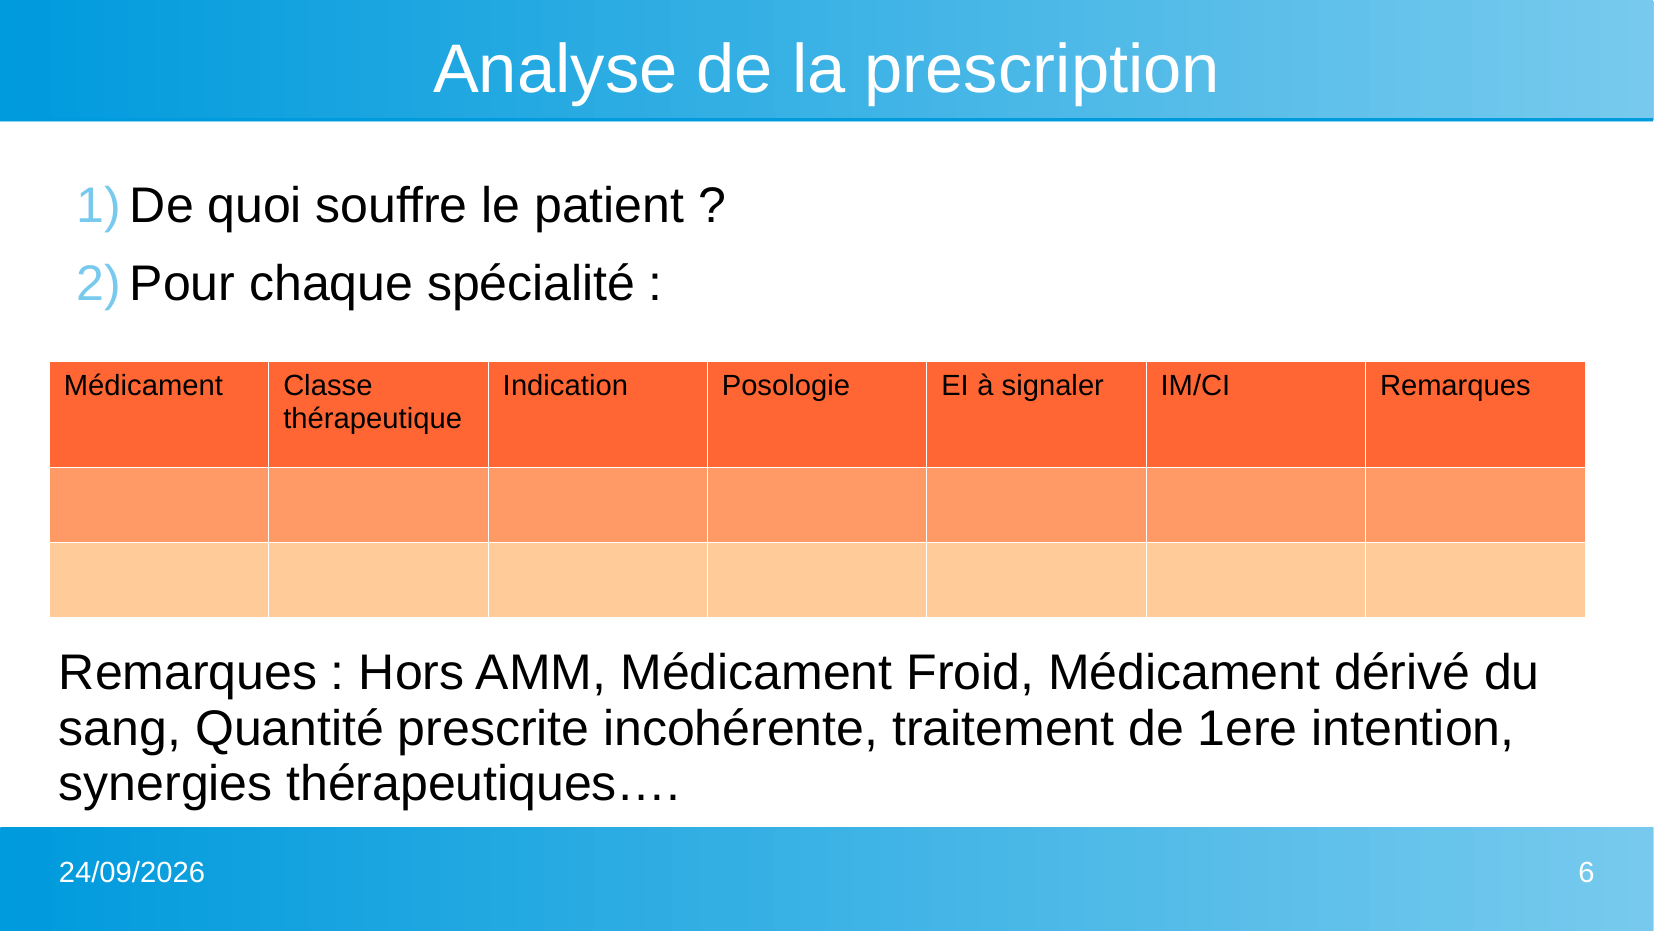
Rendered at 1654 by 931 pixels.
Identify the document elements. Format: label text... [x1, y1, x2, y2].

table_cell [927, 468, 1146, 542]
table_cell [927, 543, 1146, 617]
table_cell [50, 468, 268, 542]
table_cell [269, 543, 488, 617]
table_header IM/CI [1147, 362, 1365, 467]
table_cell [708, 468, 926, 542]
table_cell [489, 468, 707, 542]
table_cell [1147, 468, 1365, 542]
table_header Posologie [708, 362, 926, 467]
table_cell [489, 543, 707, 617]
table_header Médicament [50, 362, 268, 467]
table_header Remarques [1366, 362, 1585, 467]
table_cell [1147, 543, 1365, 617]
title Analyse de la prescription [59, 29, 1595, 108]
table_header Classe thérapeutique [269, 362, 488, 467]
table_cell [50, 543, 268, 617]
table_cell [708, 543, 926, 617]
table_header Indication [489, 362, 707, 467]
table_cell [269, 468, 488, 542]
table_cell [1366, 468, 1585, 542]
table_cell [1366, 543, 1585, 617]
list De quoi souffre le patient ? Pour chaque spécialité : Remarques : Hors AMM, Médicament Froid, Médicament dérivé du sang, Quantité prescrite incohérente, traitement de 1ere intention, synergies thérapeutiques…. [59, 177, 1595, 768]
table_header EI à signaler [927, 362, 1146, 467]
